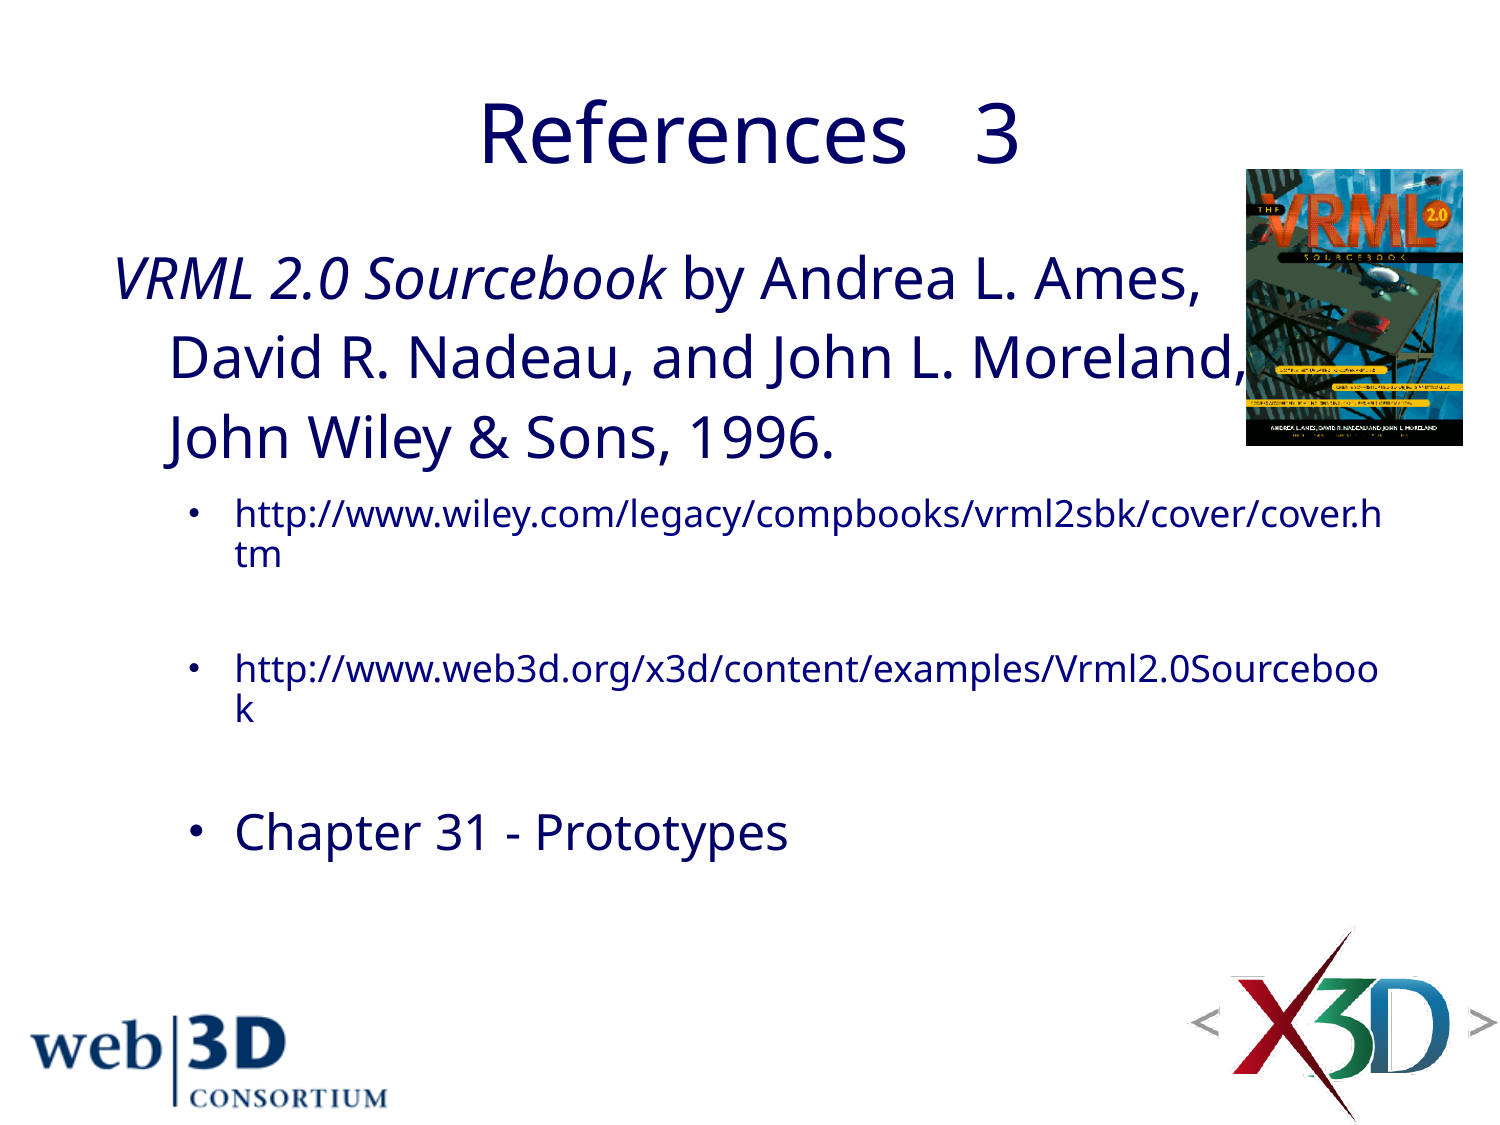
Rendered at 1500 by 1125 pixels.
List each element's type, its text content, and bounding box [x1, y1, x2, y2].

list VRML 2.0 Sourcebook by Andrea L. Ames, David R. Nadeau, and John L. Moreland, John Wiley & Sons, 1996. http://www.wiley.com/legacy/compbooks/vrml2sbk/cover/cover.htm http://www.web3d.org/x3d/content/examples/Vrml2.0Sourcebook Chapter 31 - Prototypes [112, 237, 1388, 986]
title References 3 [112, 44, 1388, 218]
picture [1245, 169, 1463, 446]
picture [1187, 926, 1500, 1125]
picture [12, 998, 413, 1118]
